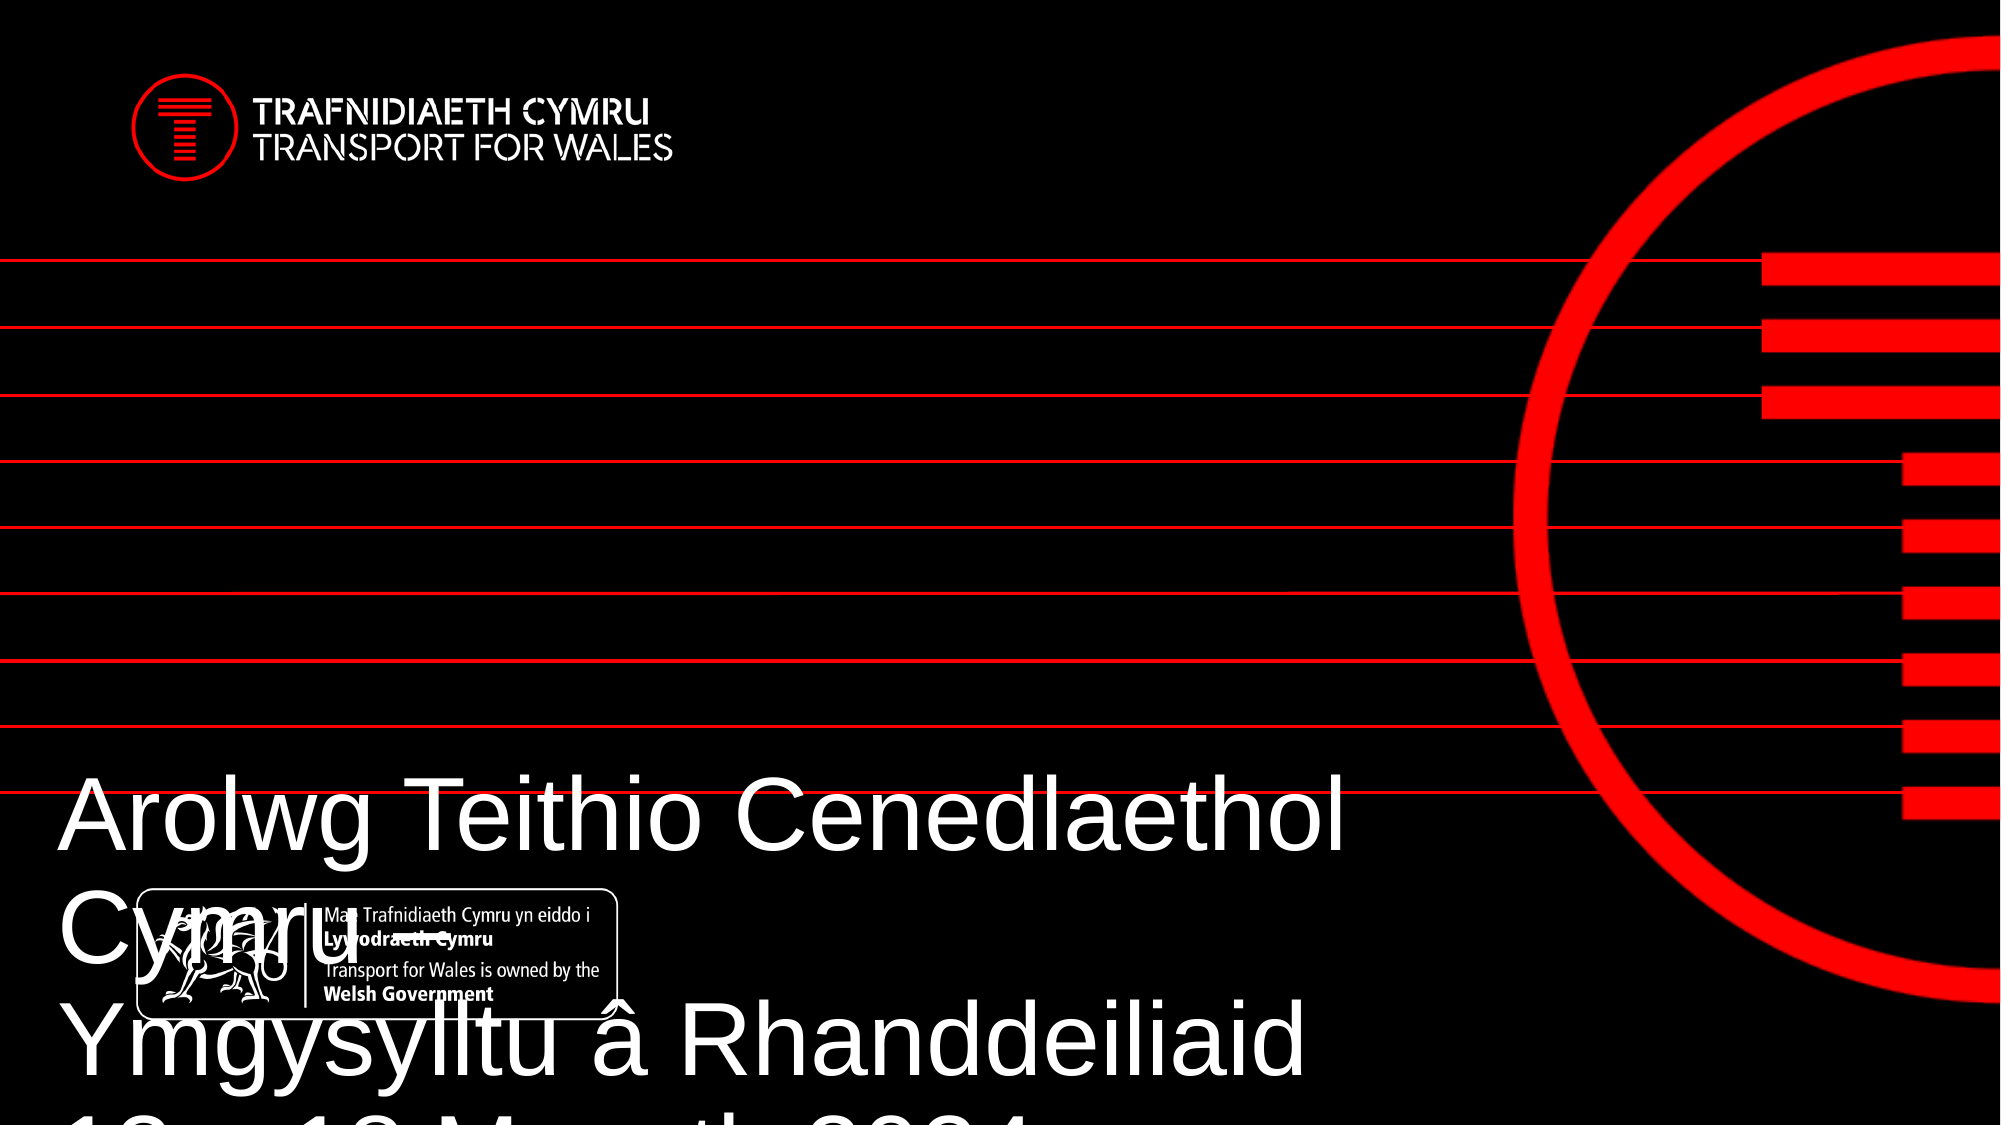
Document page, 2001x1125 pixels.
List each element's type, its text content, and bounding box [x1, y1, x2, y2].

title Arolwg Teithio Cenedlaethol Cymru – Ymgysylltu â Rhanddeiliaid 13 a 18 Mawrth 2024 [42, 483, 1543, 755]
